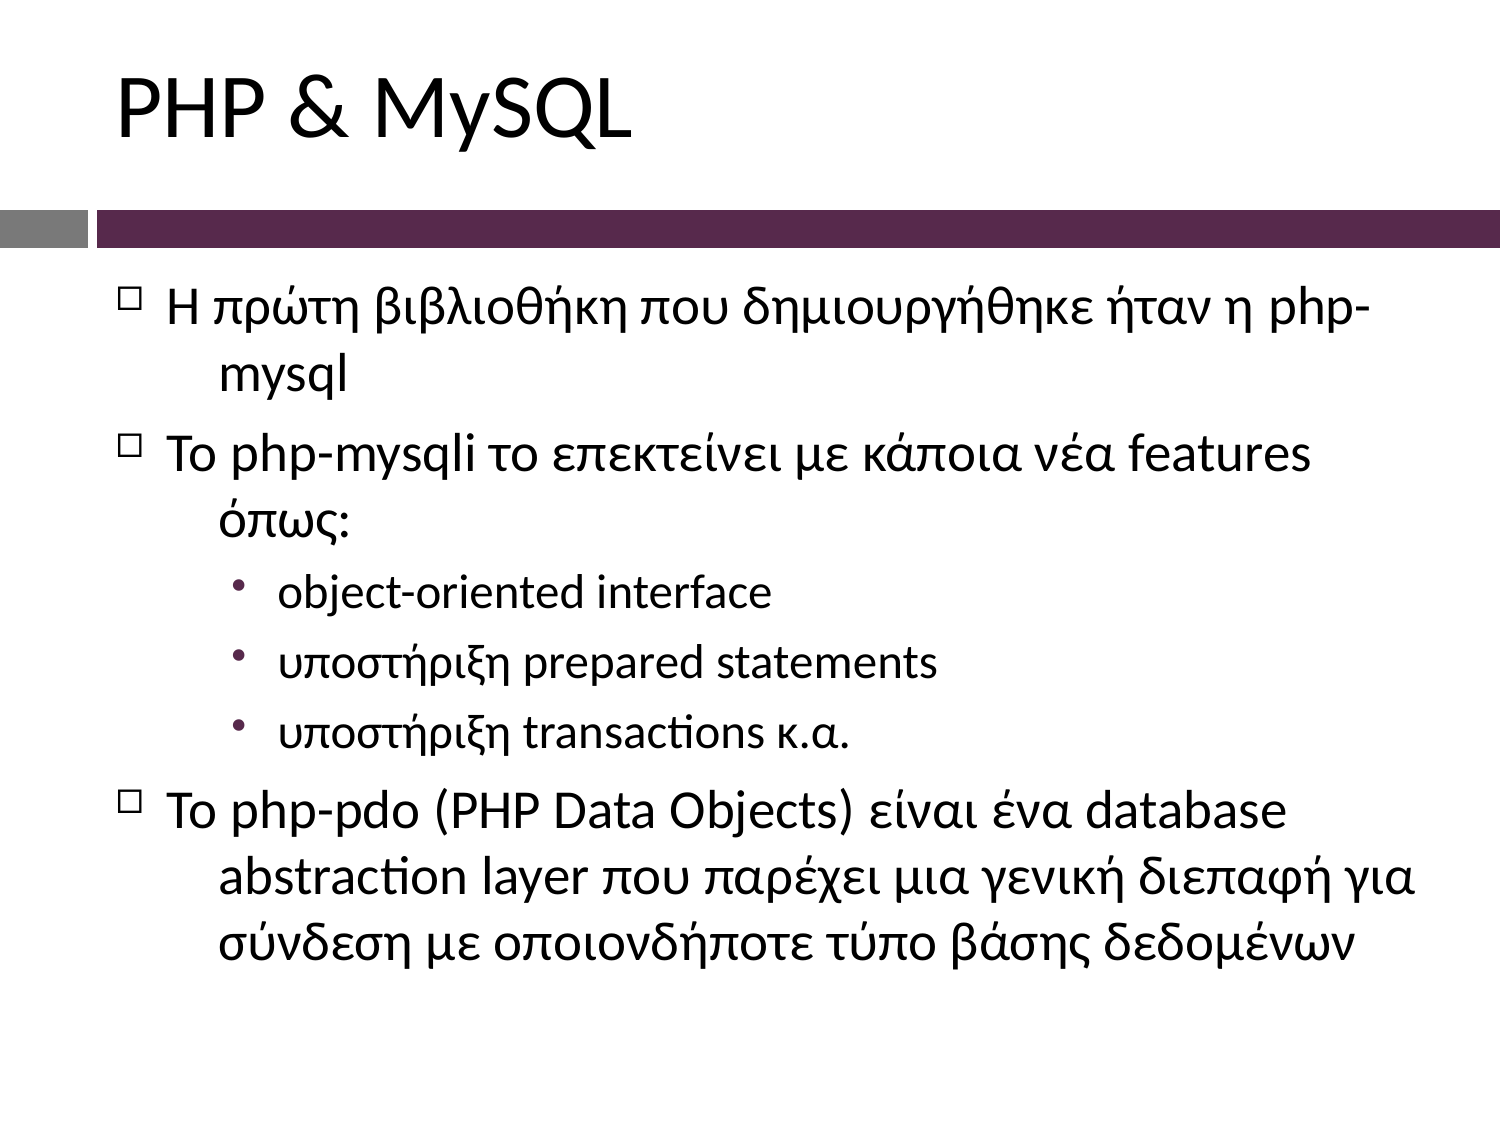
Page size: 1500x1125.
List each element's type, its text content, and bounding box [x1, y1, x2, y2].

list Η πρώτη βιβλιοθήκη που δημιουργήθηκε ήταν η php-mysql Το php-mysqli το επεκτείνει με κάποια νέα features όπως: object-oriented interface υποστήριξη prepared statements υποστήριξη transactions κ.α. Το php-pdo (PHP Data Objects) είναι ένα database abstraction layer που παρέχει μια γενική διεπαφή για σύνδεση με οποιονδήποτε τύπο βάσης δεδομένων [100, 262, 1438, 1000]
title PHP & MySQL [100, 19, 1438, 182]
